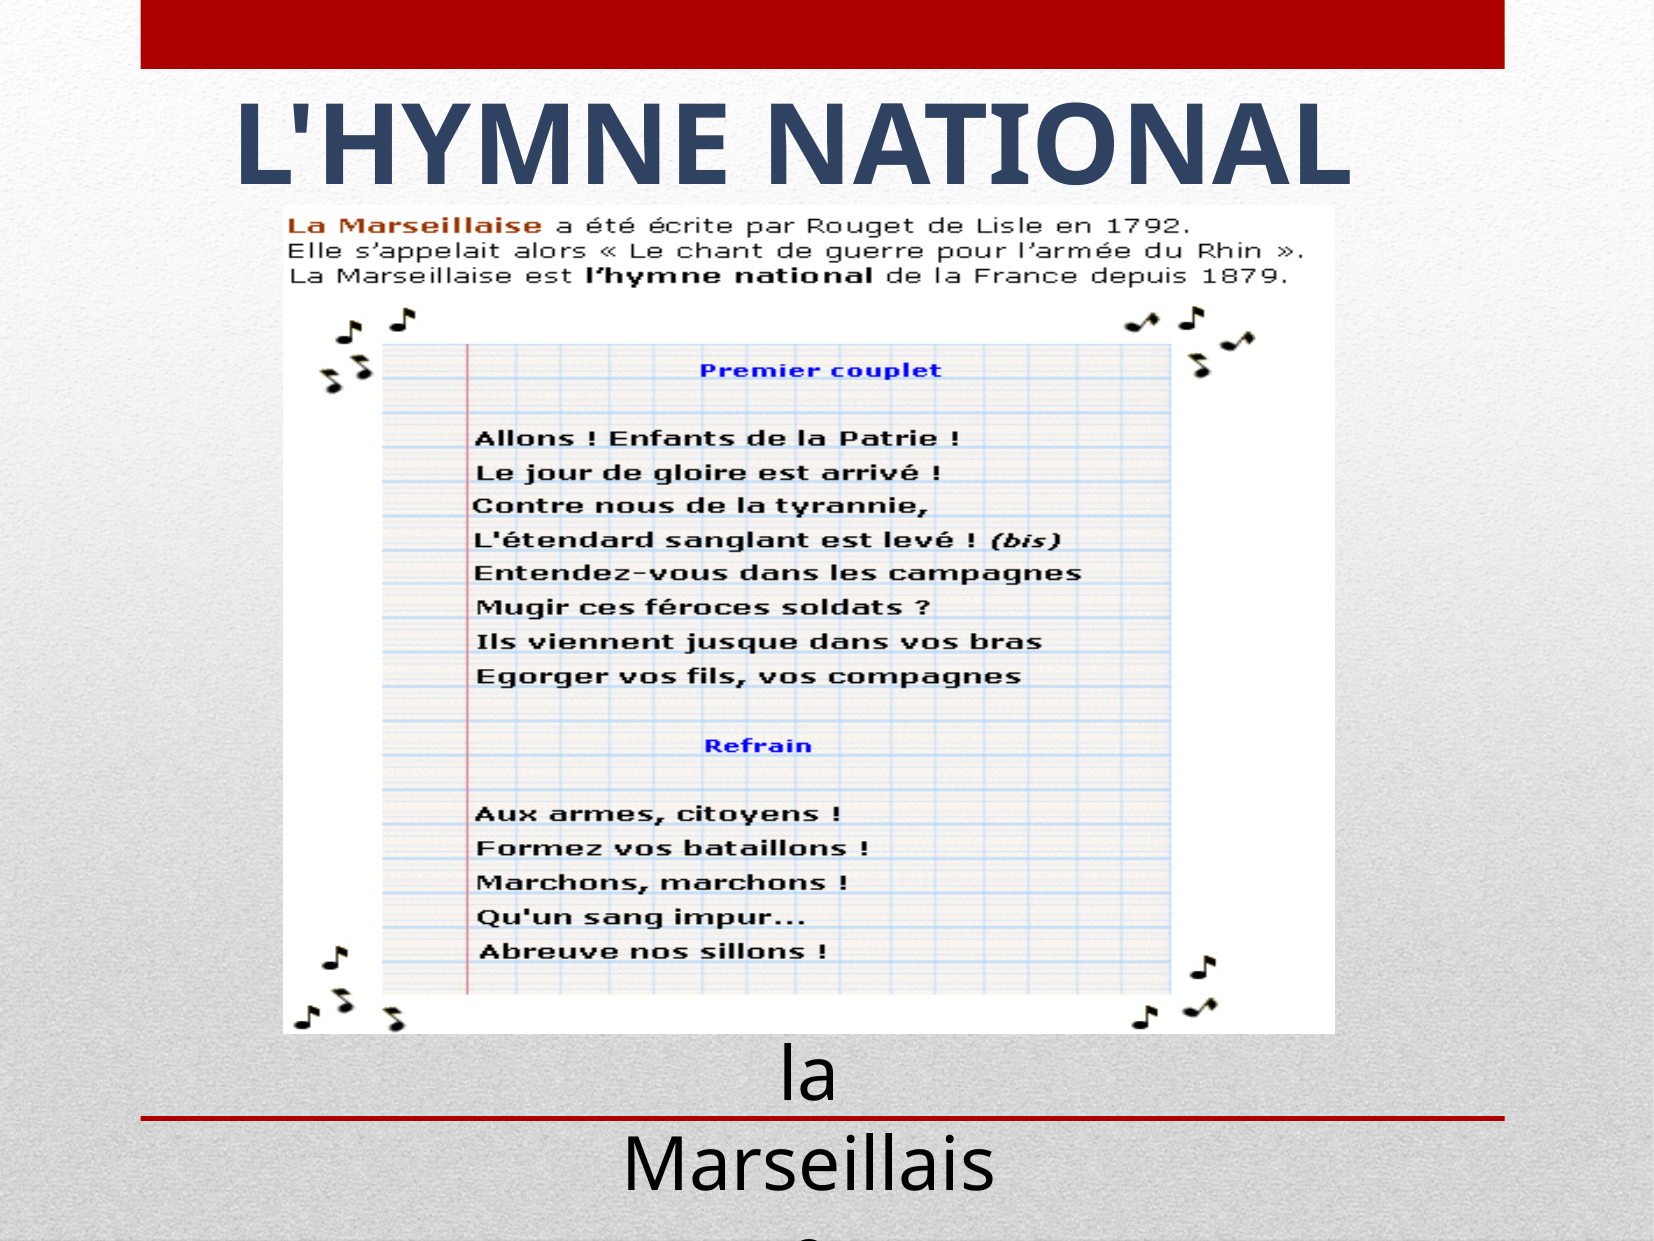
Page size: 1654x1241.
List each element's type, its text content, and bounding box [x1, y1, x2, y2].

text_box la Marseillaise [596, 1035, 1022, 1241]
text_box L'hymne national [216, 64, 1487, 215]
picture [0, 0, 1654, 1241]
